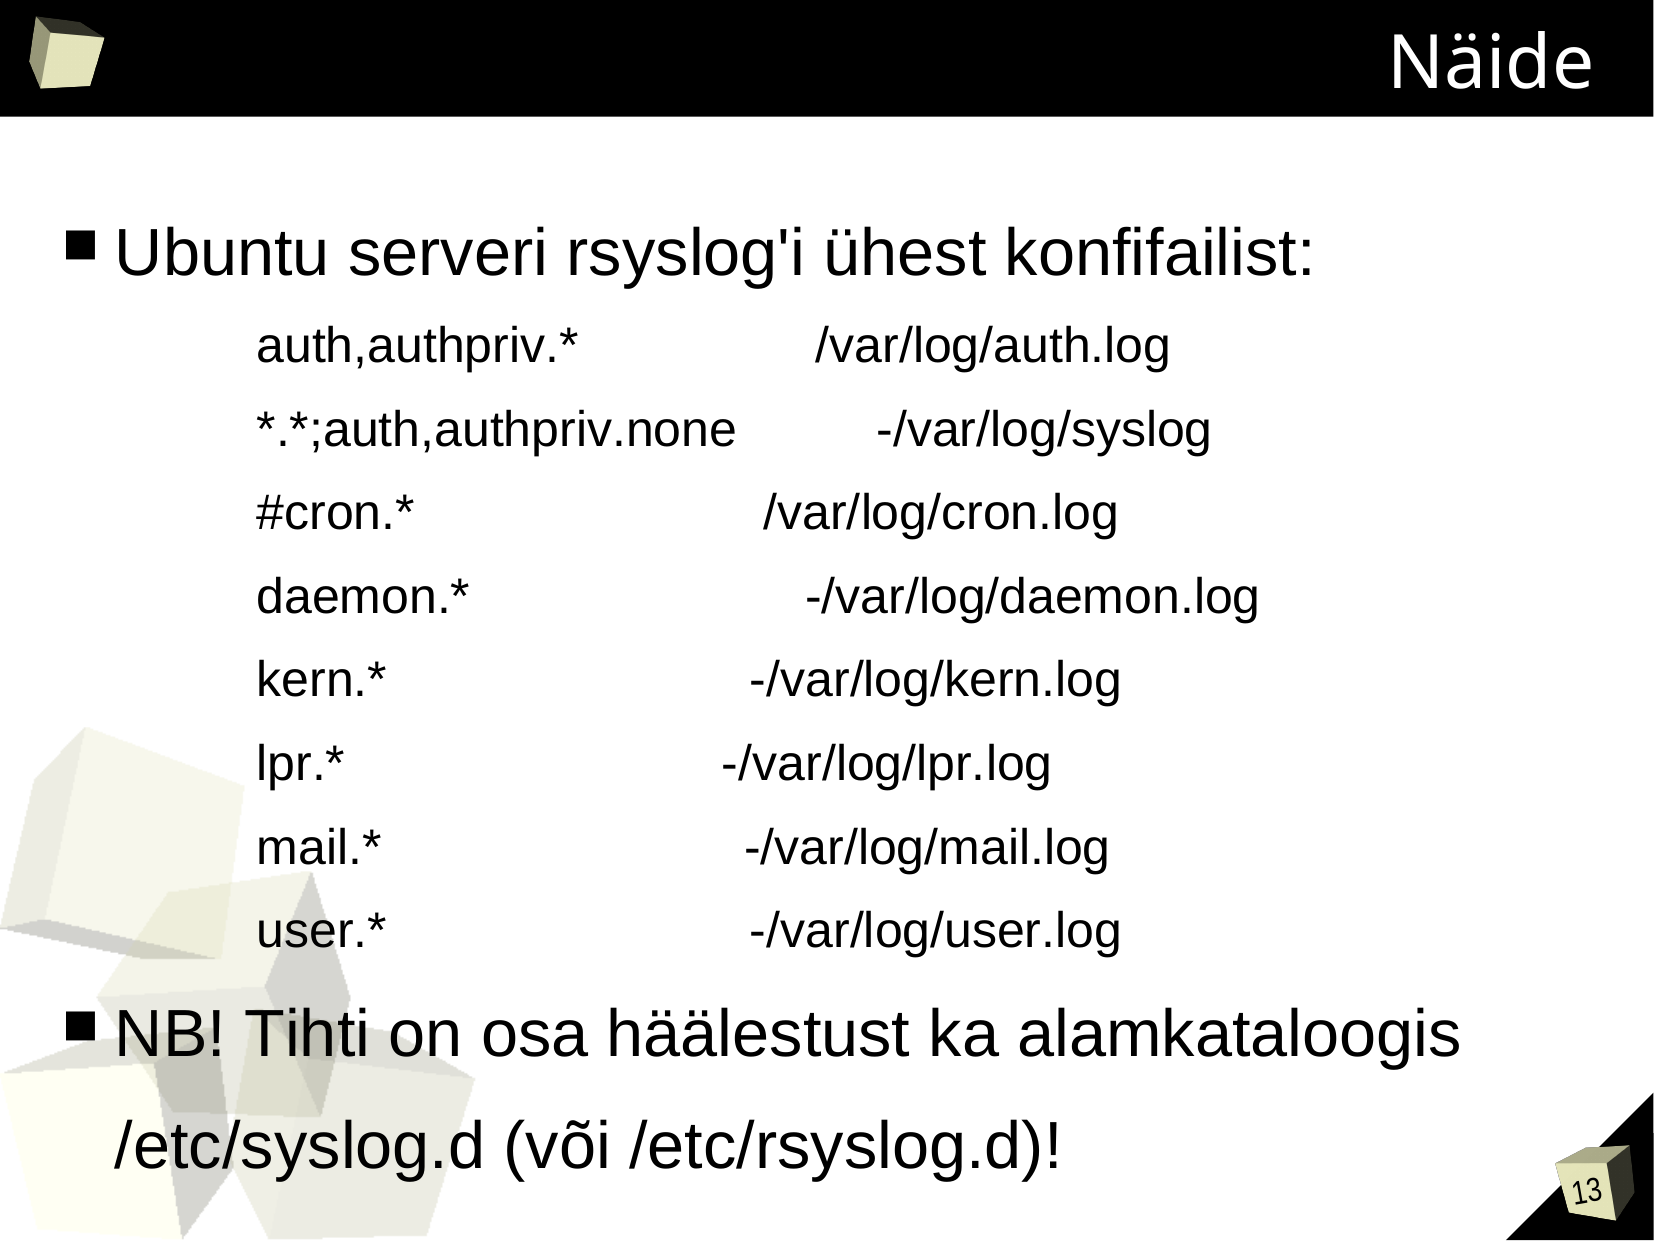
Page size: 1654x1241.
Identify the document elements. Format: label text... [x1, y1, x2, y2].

list Ubuntu serveri rsyslog'i ühest konfifailist: auth,authpriv.* /var/log/auth.log *.*;auth,authpriv.none -/var/log/syslog #cron.* /var/log/cron.log daemon.* -/var/log/daemon.log kern.* -/var/log/kern.log lpr.* -/var/log/lpr.log mail.* -/var/log/mail.log user.* -/var/log/user.log NB! Tihti on osa häälestust ka alamkataloogis /etc/syslog.d (või /etc/rsyslog.d)! [44, 177, 1611, 1214]
picture [0, 726, 477, 1241]
title Näide [118, 0, 1595, 119]
